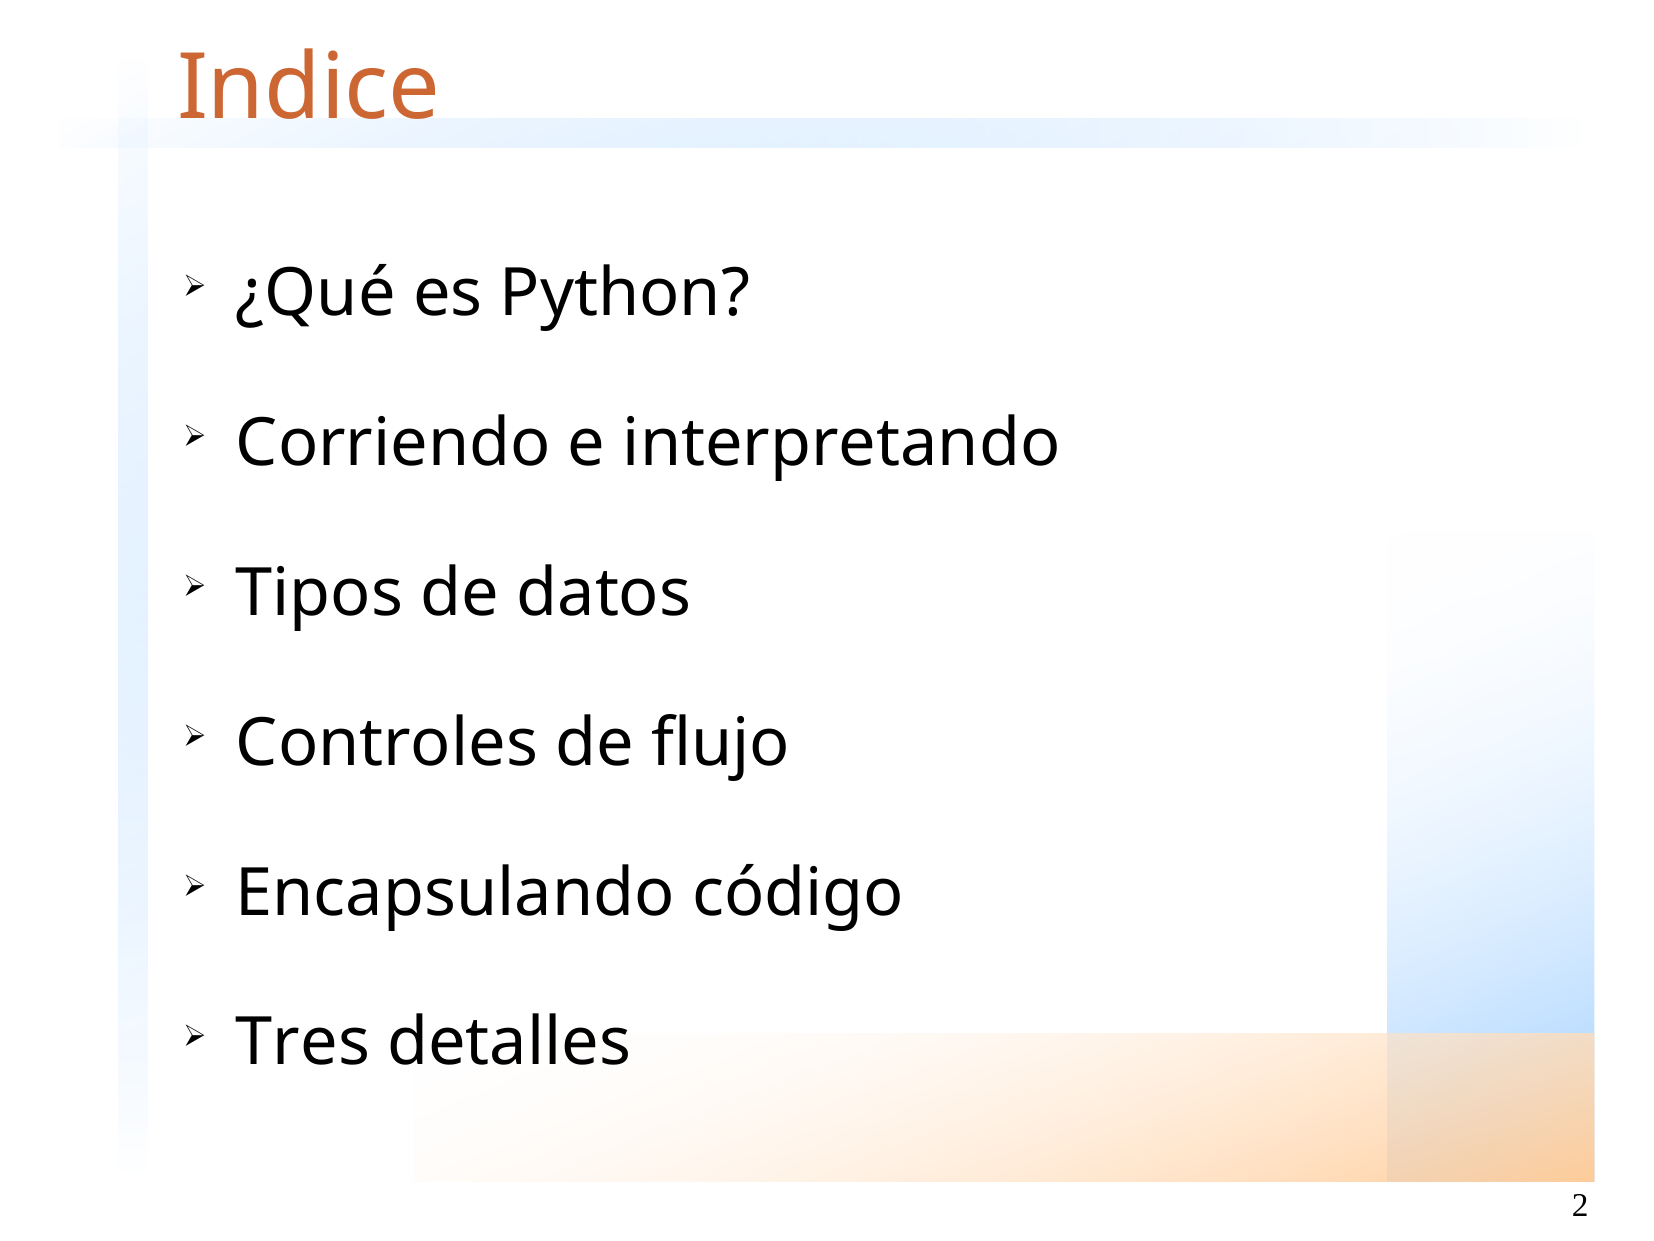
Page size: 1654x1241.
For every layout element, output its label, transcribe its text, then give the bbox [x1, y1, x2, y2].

title Indice [177, 18, 1577, 147]
subtitle ¿Qué es Python? Corriendo e interpretando Tipos de datos Controles de flujo Encapsulando código Tres detalles [147, 147, 1595, 1182]
